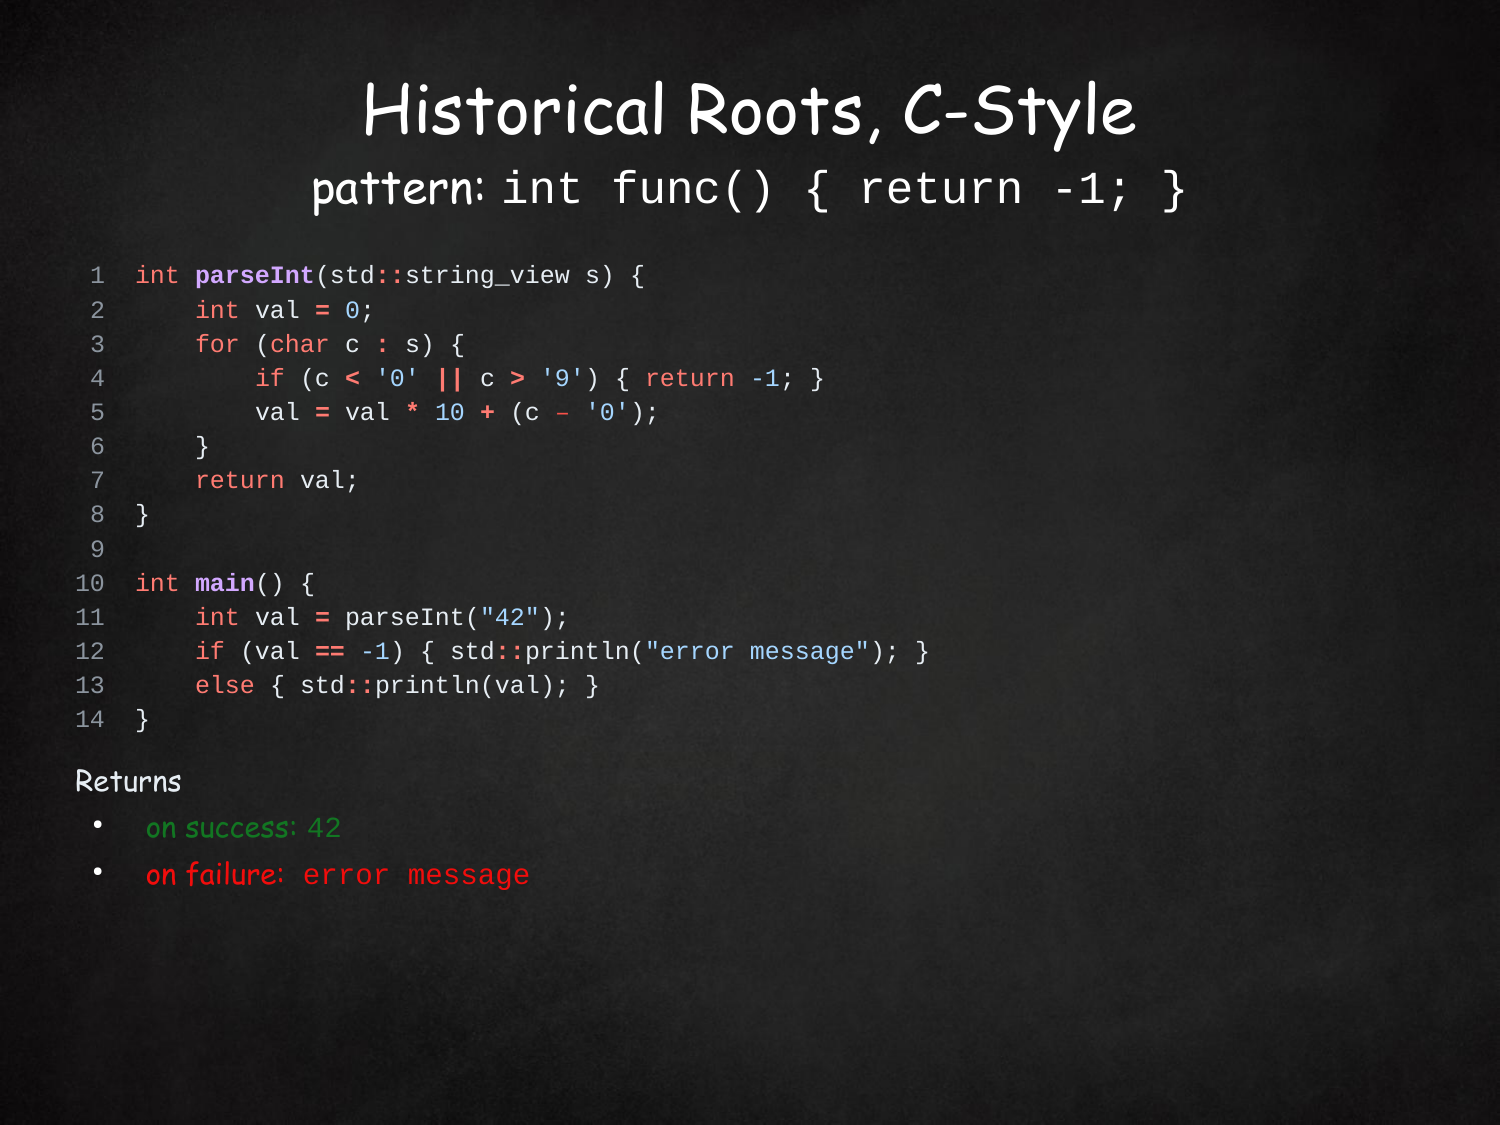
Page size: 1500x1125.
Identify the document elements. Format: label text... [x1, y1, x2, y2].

list 1 int parseInt(std::string_view s) { 2 int val = 0; 3 for (char c : s) { 4 if (c < '0' || c > '9') { return -1; } 5 val = val * 10 + (c – '0'); 6 } 7 return val; 8 } 9 10 int main() { 11 int val = parseInt("42"); 12 if (val == -1) { std::println("error message"); } 13 else { std::println(val); } 14 } Returns on success: 42 on failure: error message [75, 263, 1425, 1040]
picture [0, 0, 1500, 1125]
title Historical Roots, C-Style pattern: int func() { return -1; } [75, 44, 1425, 233]
